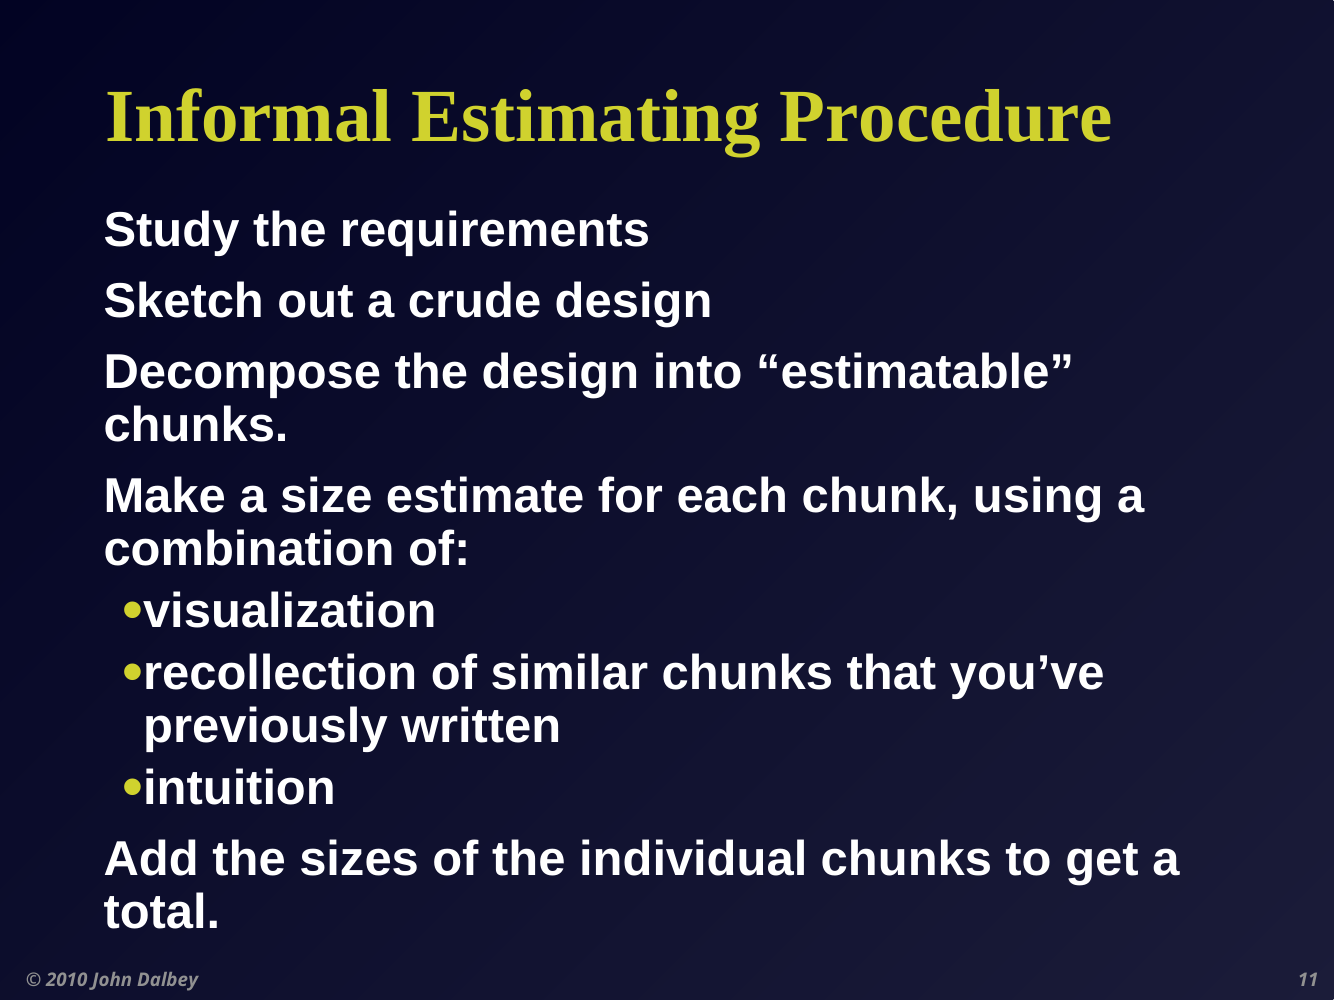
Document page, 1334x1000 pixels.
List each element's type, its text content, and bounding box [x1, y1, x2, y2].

list Study the requirements Sketch out a crude design Decompose the design into “estimatable” chunks. Make a size estimate for each chunk, using a combination of: visualization recollection of similar chunks that you’ve previously written intuition Add the sizes of the individual chunks to get a total. [69, 196, 1270, 951]
title Informal Estimating Procedure [88, 54, 1288, 180]
